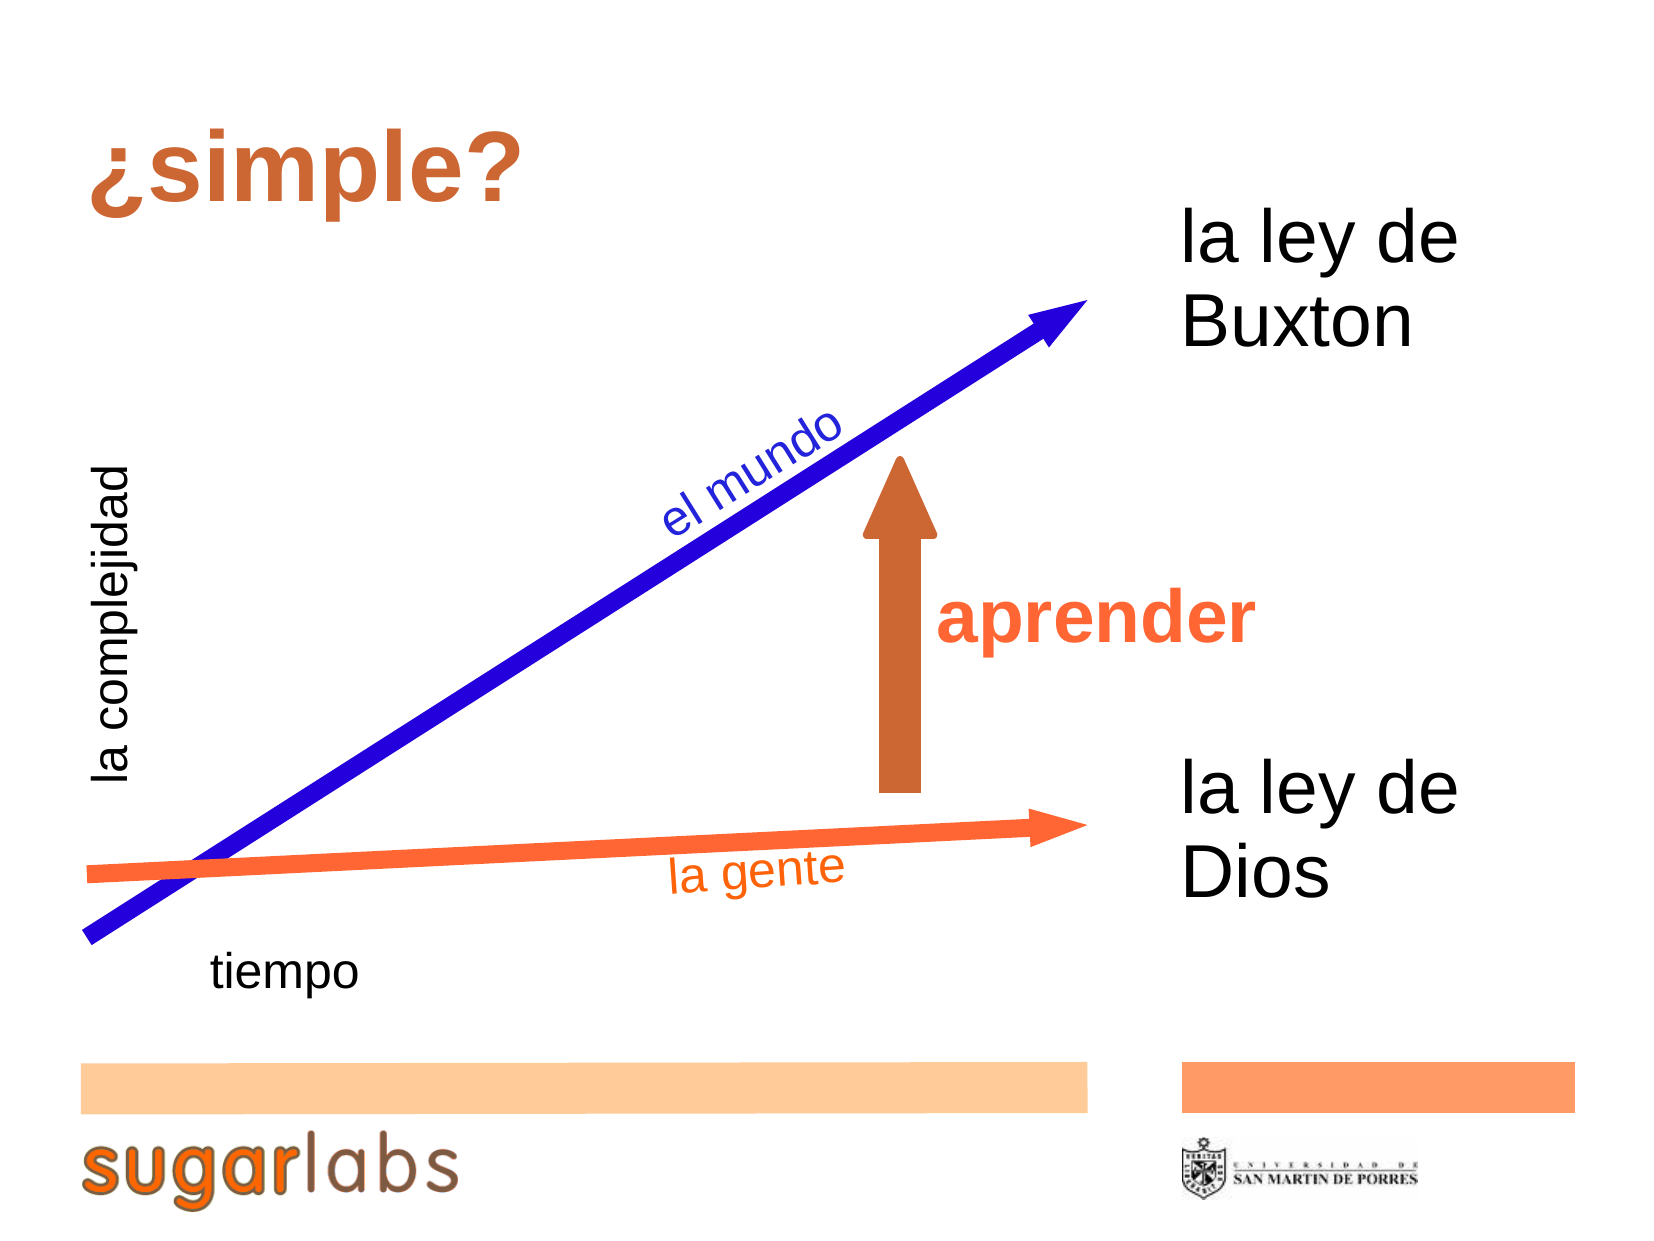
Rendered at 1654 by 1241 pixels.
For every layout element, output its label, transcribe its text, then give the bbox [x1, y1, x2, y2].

title ¿simple? [86, 70, 1576, 263]
picture [1182, 1137, 1418, 1200]
text_box el mundo [632, 379, 873, 570]
picture [82, 1130, 458, 1212]
text_box la gente [651, 828, 863, 920]
text_box aprender [921, 567, 1273, 679]
text_box tiempo [195, 935, 376, 1013]
text_box la complejidad [75, 450, 152, 799]
text_box la ley de Dios [1166, 737, 1474, 939]
text_box la ley de Buxton [1166, 187, 1474, 389]
